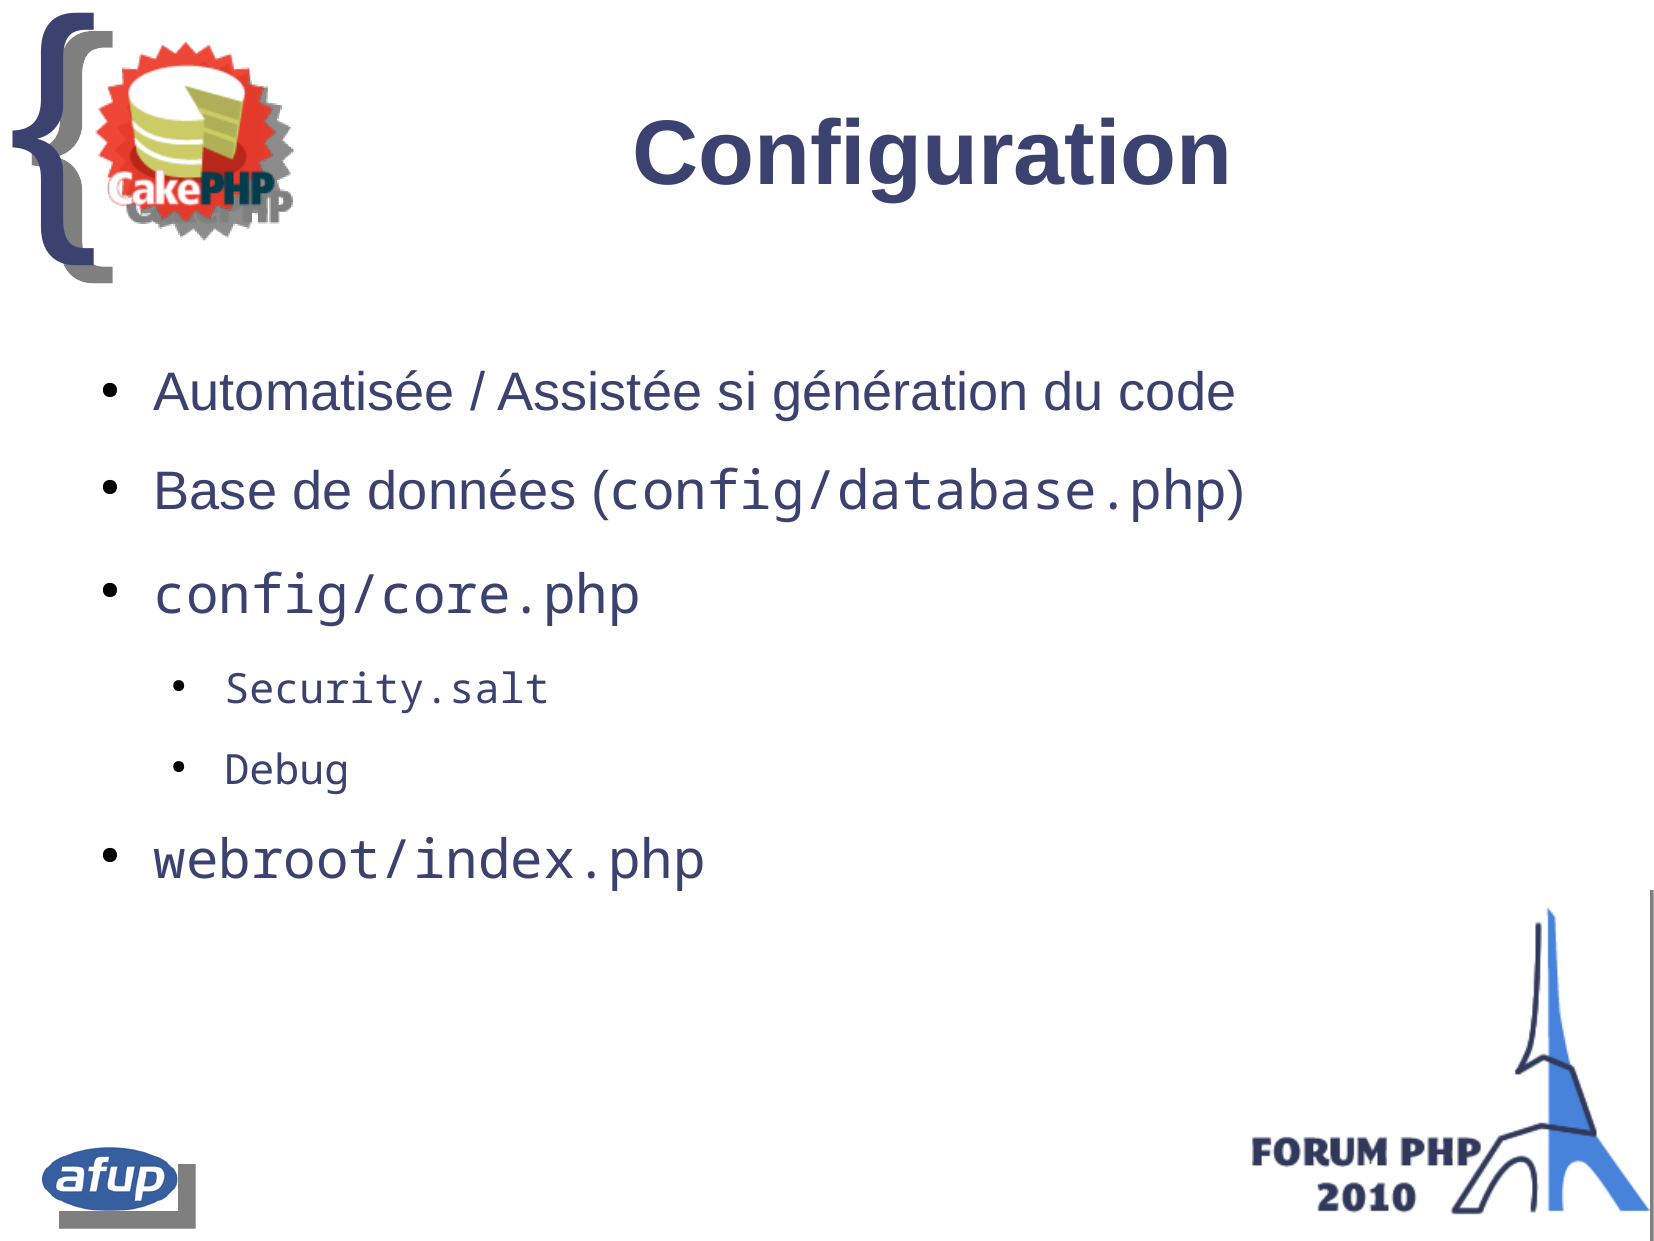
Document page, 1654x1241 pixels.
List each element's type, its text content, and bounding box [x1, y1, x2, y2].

picture [1240, 872, 1650, 1241]
list Automatisée / Assistée si génération du code Base de données (config/database.php) config/core.php Security.salt Debug webroot/index.php [82, 290, 1571, 1109]
picture [88, 35, 284, 231]
picture [41, 1146, 178, 1211]
title Configuration [295, 49, 1571, 257]
